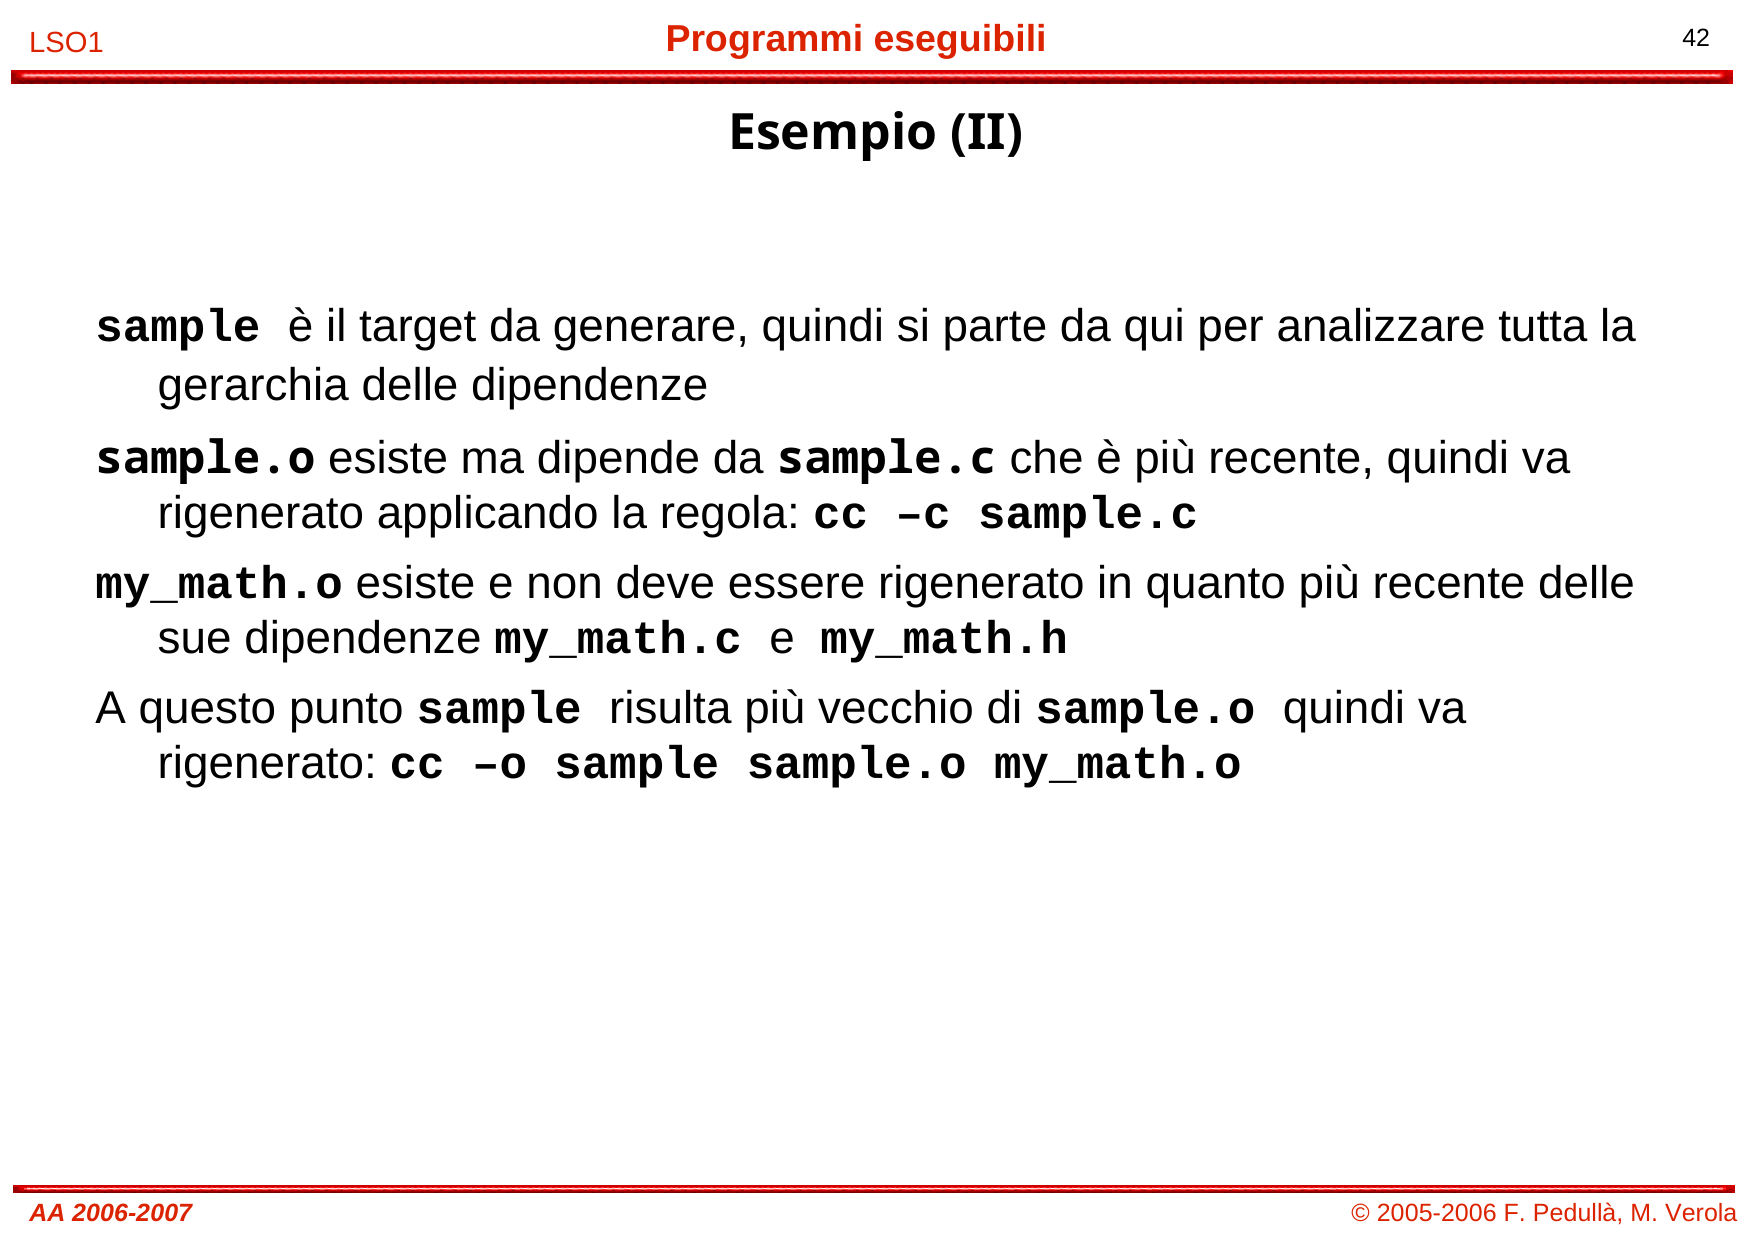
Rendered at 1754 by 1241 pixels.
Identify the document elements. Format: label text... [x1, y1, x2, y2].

title Esempio (II) [570, 76, 1182, 188]
list sample è il target da generare, quindi si parte da qui per analizzare tutta la gerarchia delle dipendenze sample.o esiste ma dipende da sample.c che è più recente, quindi va rigenerato applicando la regola: cc –c sample.c my_math.o esiste e non deve essere rigenerato in quanto più recente delle sue dipendenze my_math.c e my_math.h A questo punto sample risulta più vecchio di sample.o quindi va rigenerato: cc –o sample sample.o my_math.o [78, 292, 1659, 815]
picture [11, 70, 1733, 84]
picture [13, 1185, 1735, 1193]
